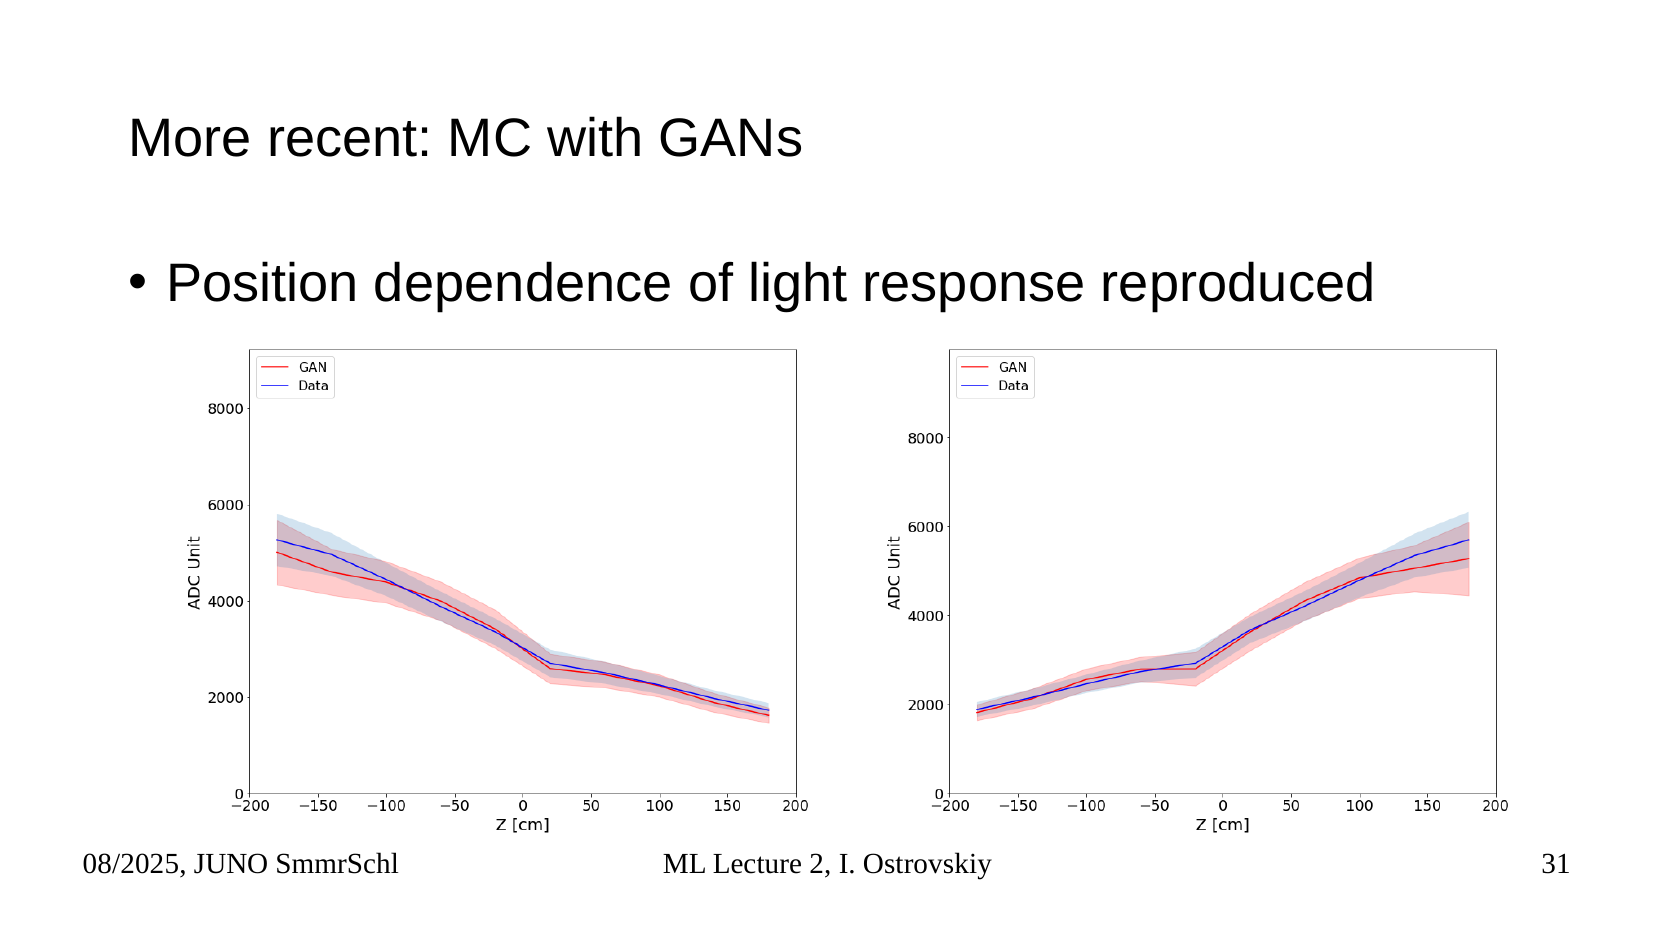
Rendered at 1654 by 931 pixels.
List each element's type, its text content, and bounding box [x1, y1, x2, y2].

title More recent: MC with GANs [113, 49, 1540, 230]
picture [882, 341, 1515, 838]
picture [182, 341, 815, 838]
text_box Position dependence of light response reproduced [113, 247, 1514, 838]
